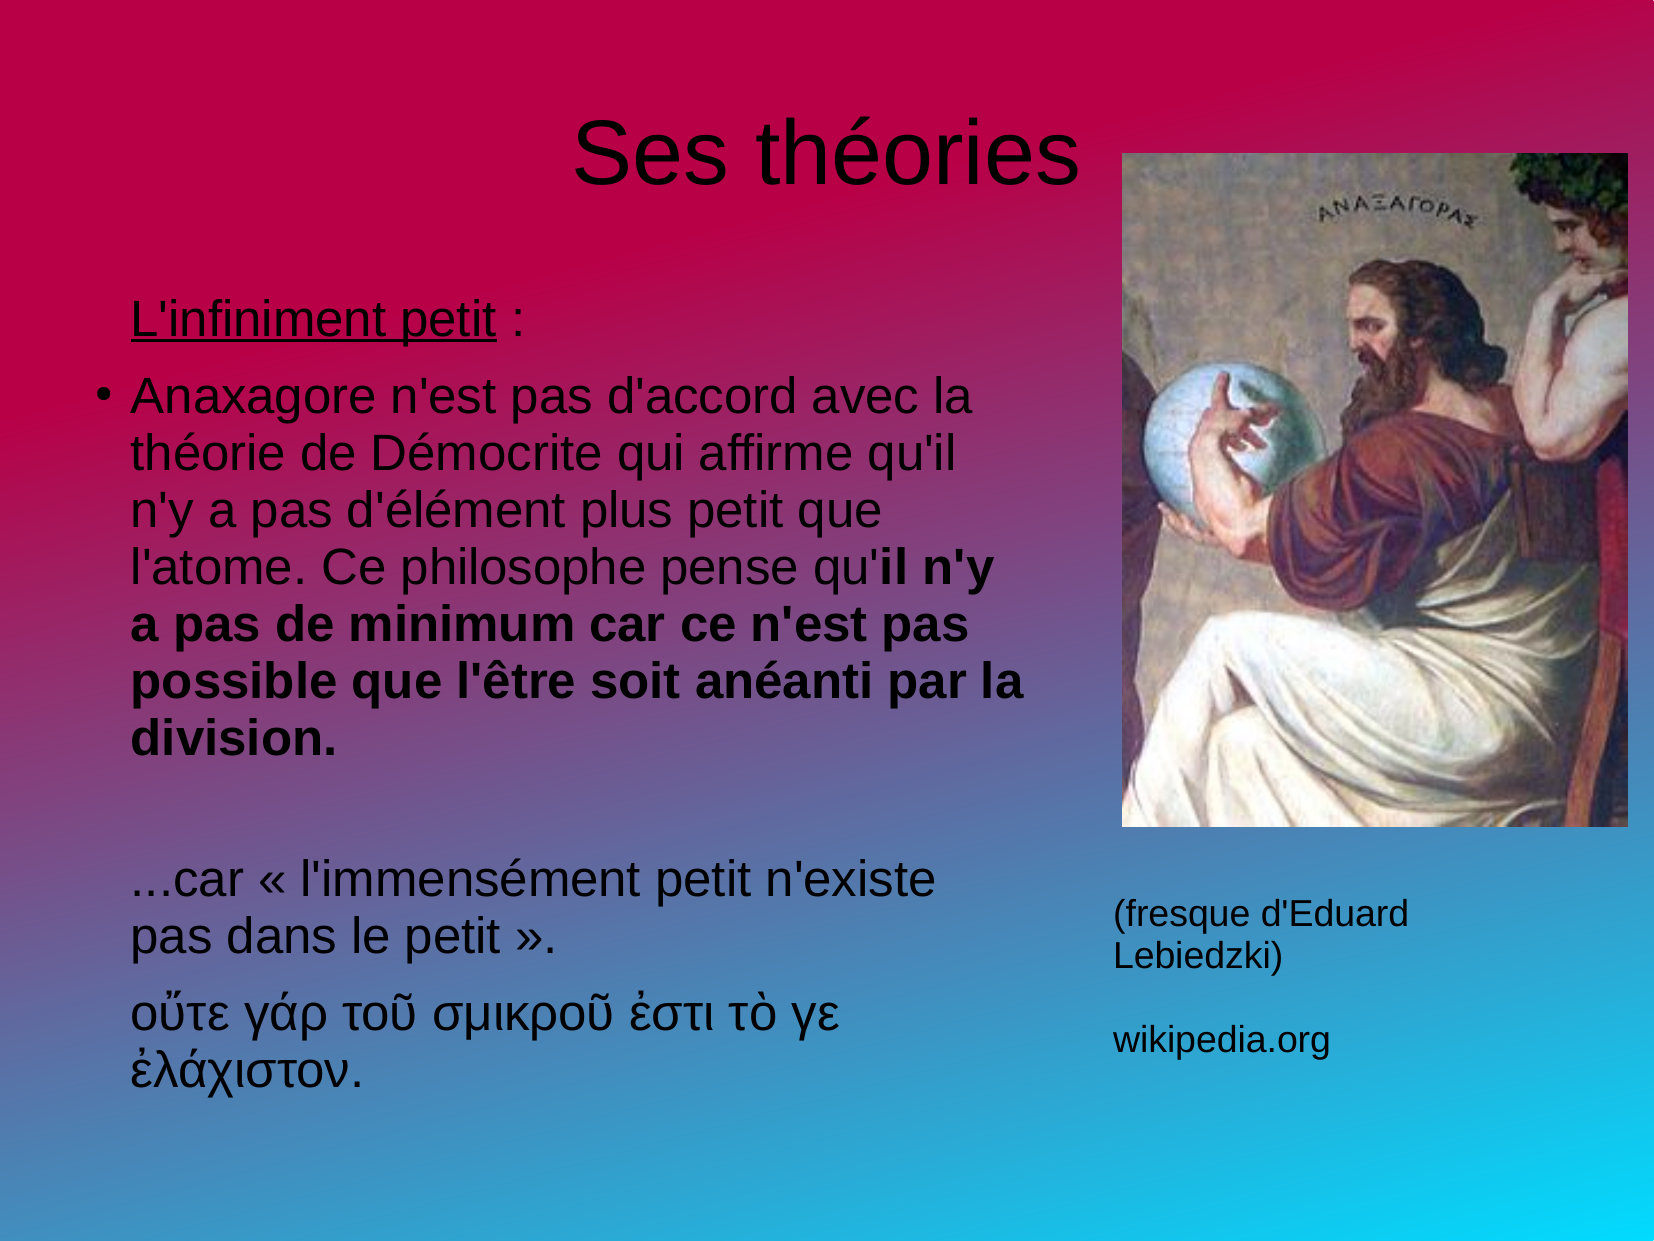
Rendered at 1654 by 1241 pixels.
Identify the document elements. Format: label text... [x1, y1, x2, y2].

text_box (fresque d'Eduard Lebiedzki) wikipedia.org [1098, 885, 1595, 1111]
list L'infiniment petit : Anaxagore n'est pas d'accord avec la théorie de Démocrite qui affirme qu'il n'y a pas d'élément plus petit que l'atome. Ce philosophe pense qu'il n'y a pas de minimum car ce n'est pas possible que l'être soit anéanti par la division. ...car « l'immensément petit n'existe pas dans le petit ». οὔτε γάρ τοῦ σμικροῦ ἐστι τὸ γε ἐλάχιστον. [82, 290, 1028, 1109]
title Ses théories [82, 49, 1571, 257]
picture [1122, 153, 1628, 827]
